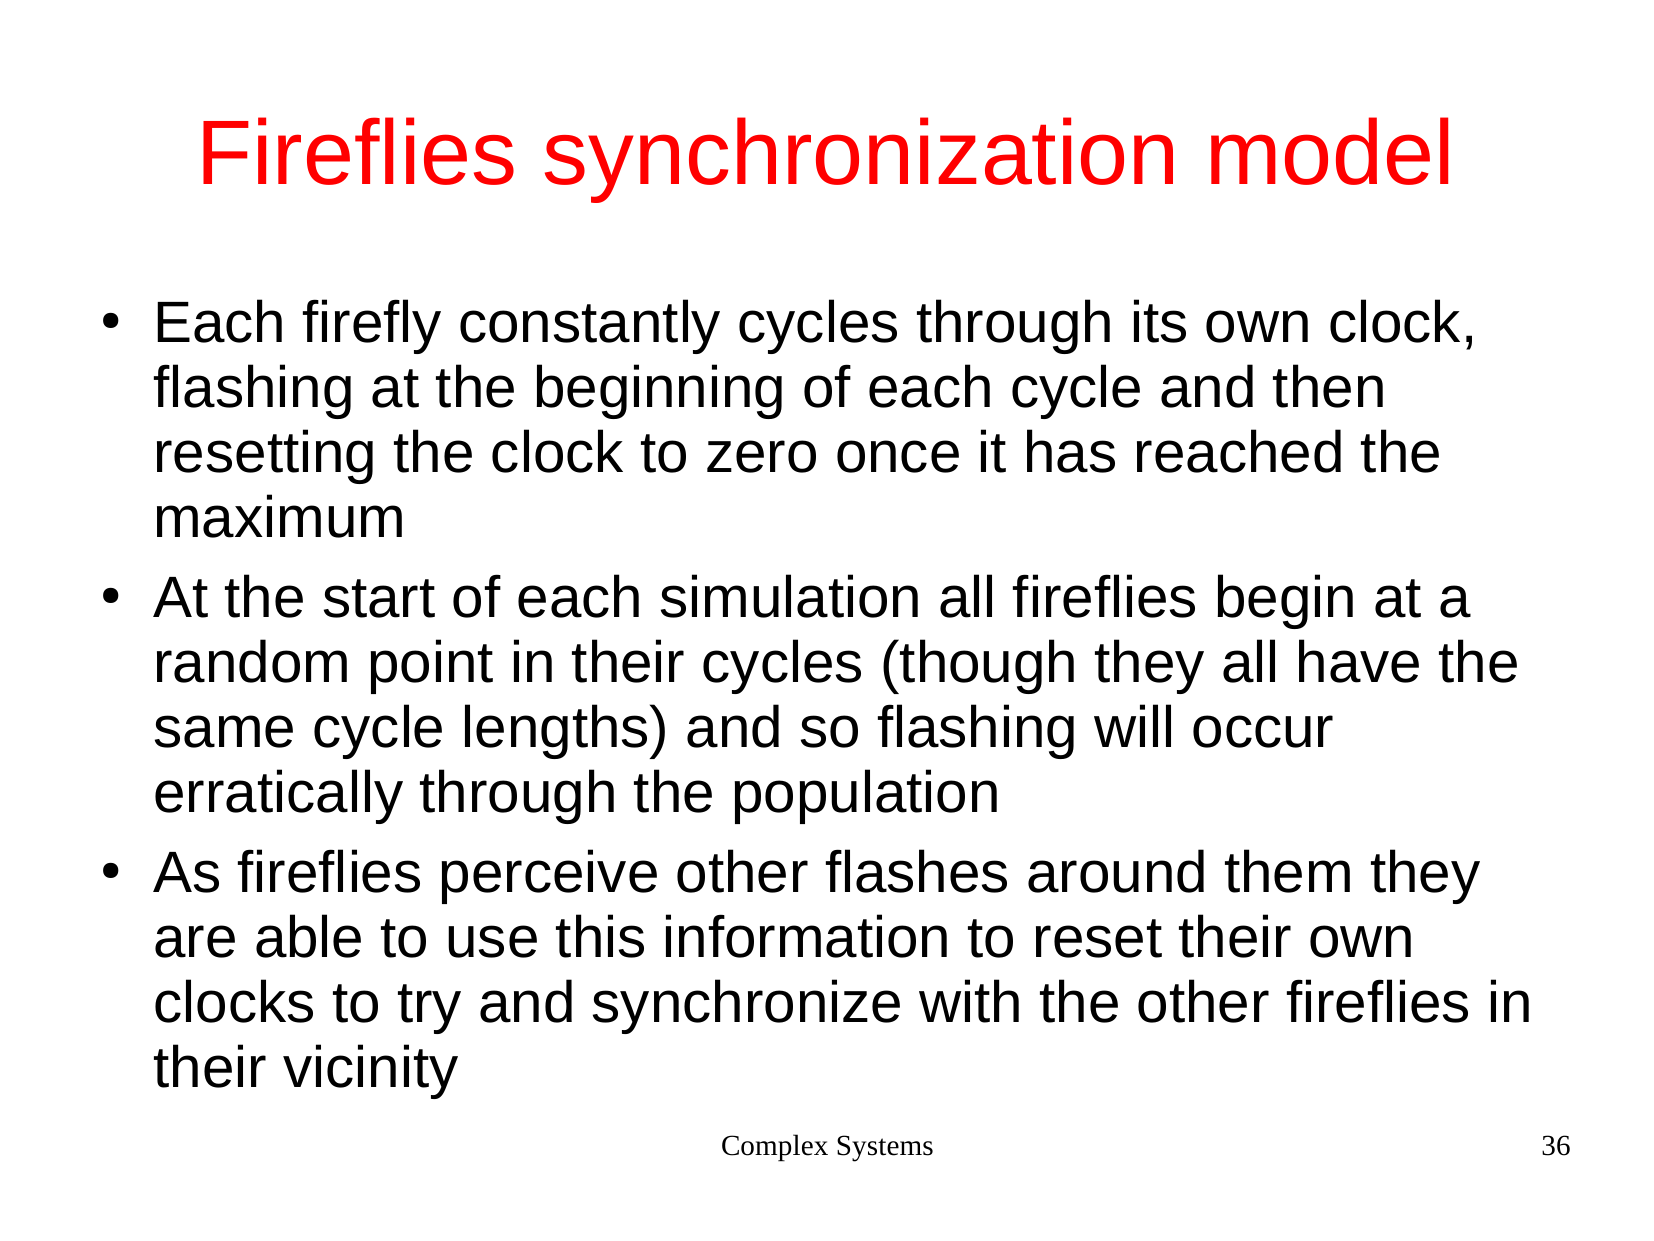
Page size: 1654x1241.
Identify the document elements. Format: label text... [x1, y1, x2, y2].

title Fireflies synchronization model [82, 49, 1571, 257]
list Each firefly constantly cycles through its own clock, flashing at the beginning of each cycle and then resetting the clock to zero once it has reached the maximum At the start of each simulation all fireflies begin at a random point in their cycles (though they all have the same cycle lengths) and so flashing will occur erratically through the population As fireflies perceive other flashes around them they are able to use this information to reset their own clocks to try and synchronize with the other fireflies in their vicinity [82, 290, 1571, 1109]
